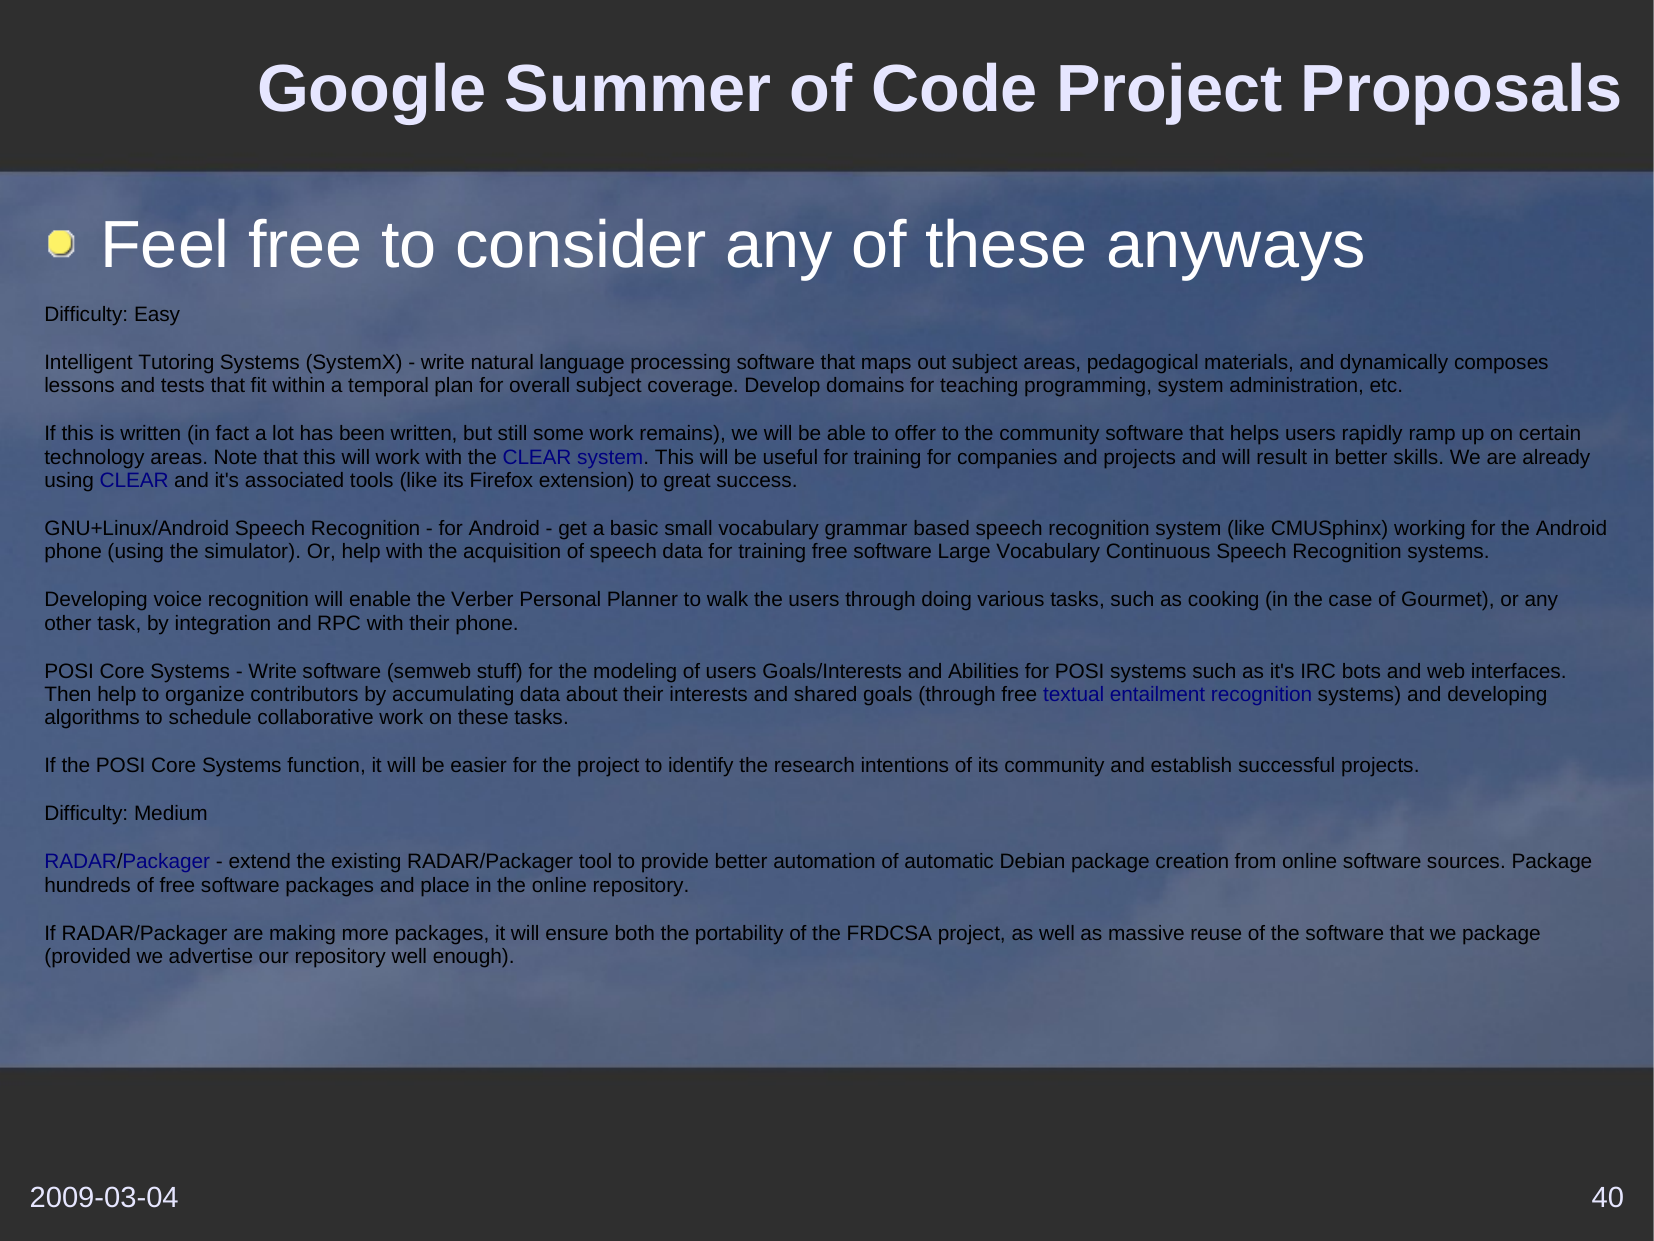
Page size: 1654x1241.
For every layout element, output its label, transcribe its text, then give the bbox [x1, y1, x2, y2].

list Feel free to consider any of these anyways [29, 206, 1625, 295]
title Google Summer of Code Project Proposals [29, 36, 1625, 141]
picture [0, 0, 1654, 1241]
text_box Difficulty: Easy Intelligent Tutoring Systems (SystemX) - write natural language processing software that maps out subject areas, pedagogical materials, and dynamically composes lessons and tests that fit within a temporal plan for overall subject coverage. Develop domains for teaching programming, system administration, etc. If this is written (in fact a lot has been written, but still some work remains), we will be able to offer to the community software that helps users rapidly ramp up on certain technology areas. Note that this will work with the CLEAR system. This will be useful for training for companies and projects and will result in better skills. We are already using CLEAR and it's associated tools (like its Firefox extension) to great success. GNU+Linux/Android Speech Recognition - for Android - get a basic small vocabulary grammar based speech recognition system (like CMUSphinx) working for the Android phone (using the simulator). Or, help with the acquisition of speech data for training free software Large Vocabulary Continuous Speech Recognition systems. Developing voice recognition will enable the Verber Personal Planner to walk the users through doing various tasks, such as cooking (in the case of Gourmet), or any other task, by integration and RPC with their phone. POSI Core Systems - Write software (semweb stuff) for the modeling of users Goals/Interests and Abilities for POSI systems such as it's IRC bots and web interfaces. Then help to organize contributors by accumulating data about their interests and shared goals (through free textual entailment recognition systems) and developing algorithms to schedule collaborative work on these tasks. If the POSI Core Systems function, it will be easier for the project to identify the research intentions of its community and establish successful projects. Difficulty: Medium RADAR/Packager - extend the existing RADAR/Packager tool to provide better automation of automatic Debian package creation from online software sources. Package hundreds of free software packages and place in the online repository. If RADAR/Packager are making more packages, it will ensure both the portability of the FRDCSA project, as well as massive reuse of the software that we package (provided we advertise our repository well enough). [29, 295, 1625, 1241]
